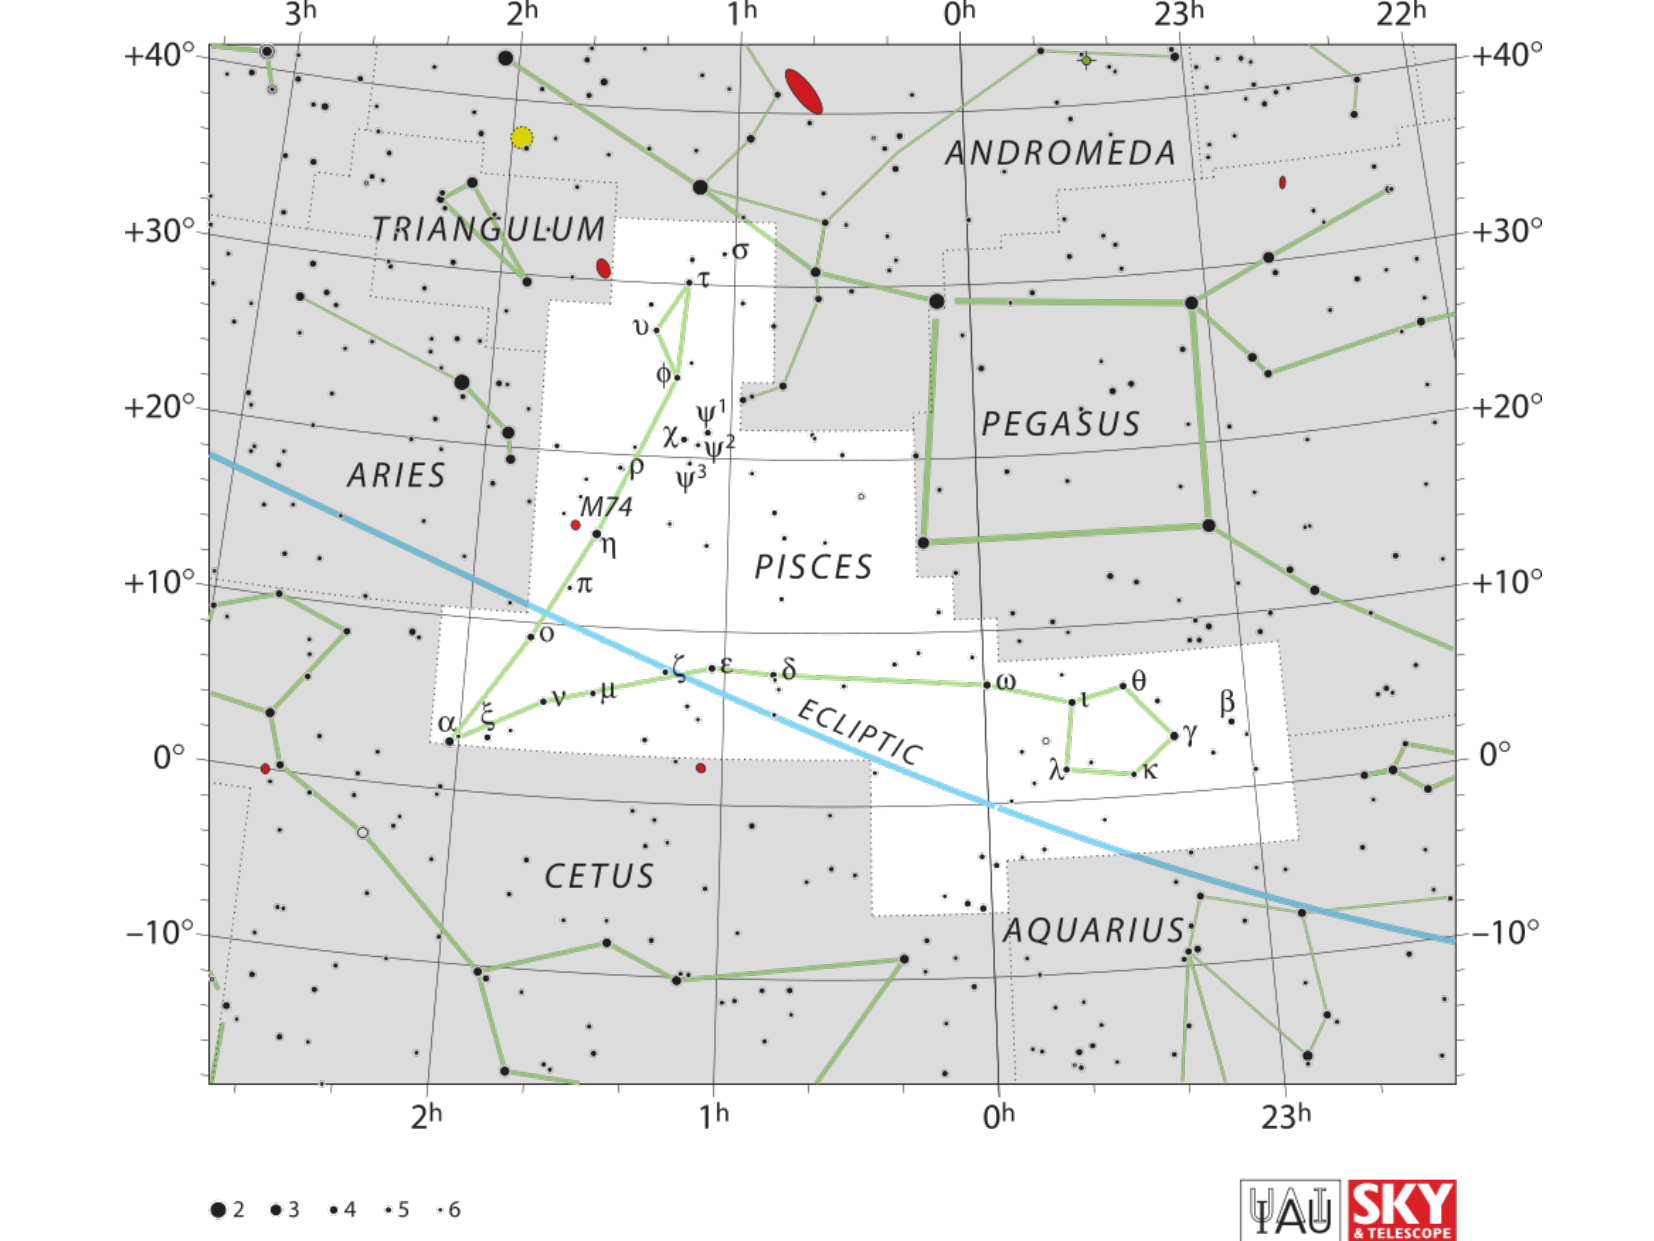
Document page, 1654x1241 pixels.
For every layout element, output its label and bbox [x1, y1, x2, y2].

picture [125, 0, 1542, 1241]
